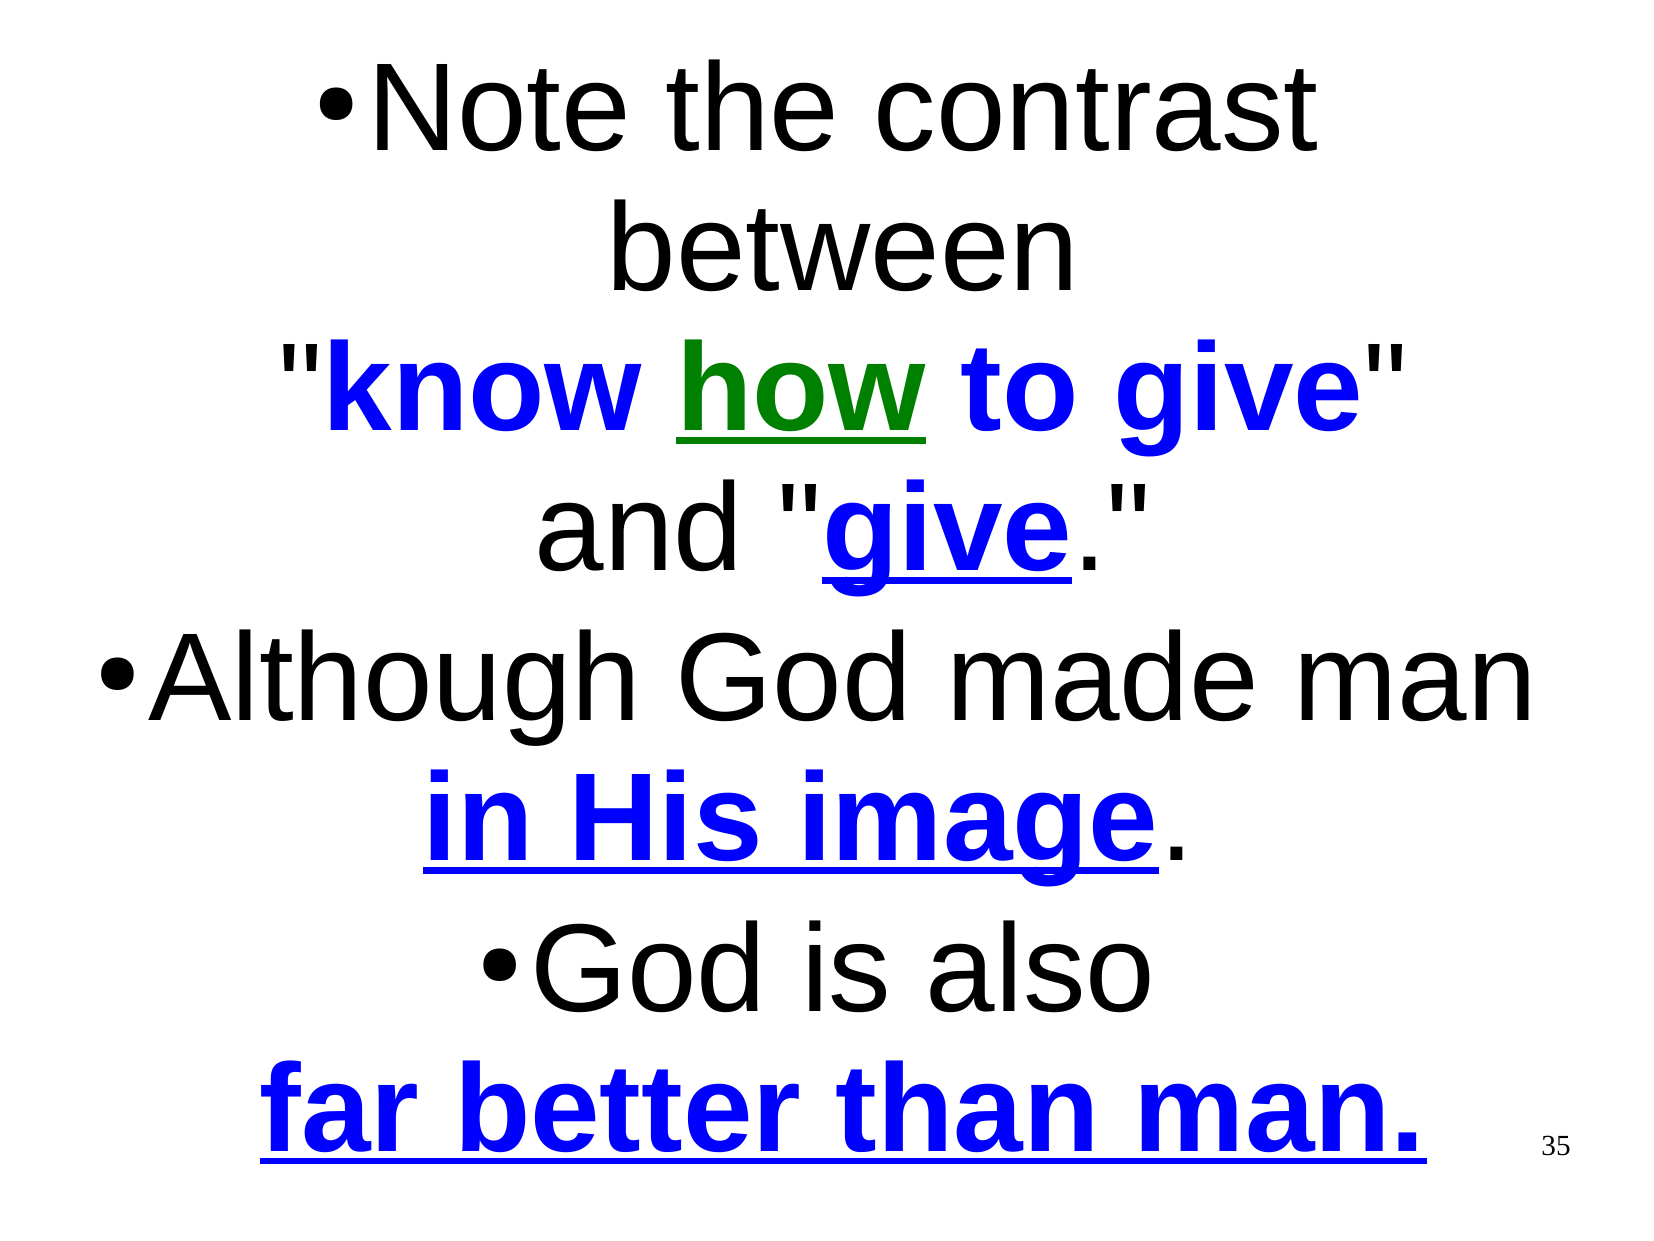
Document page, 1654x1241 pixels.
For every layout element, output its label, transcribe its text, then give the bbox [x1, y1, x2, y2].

list Note the contrast between "know how to give" and "give." Although God made man in His image. God is also far better than man. [37, 37, 1613, 1201]
